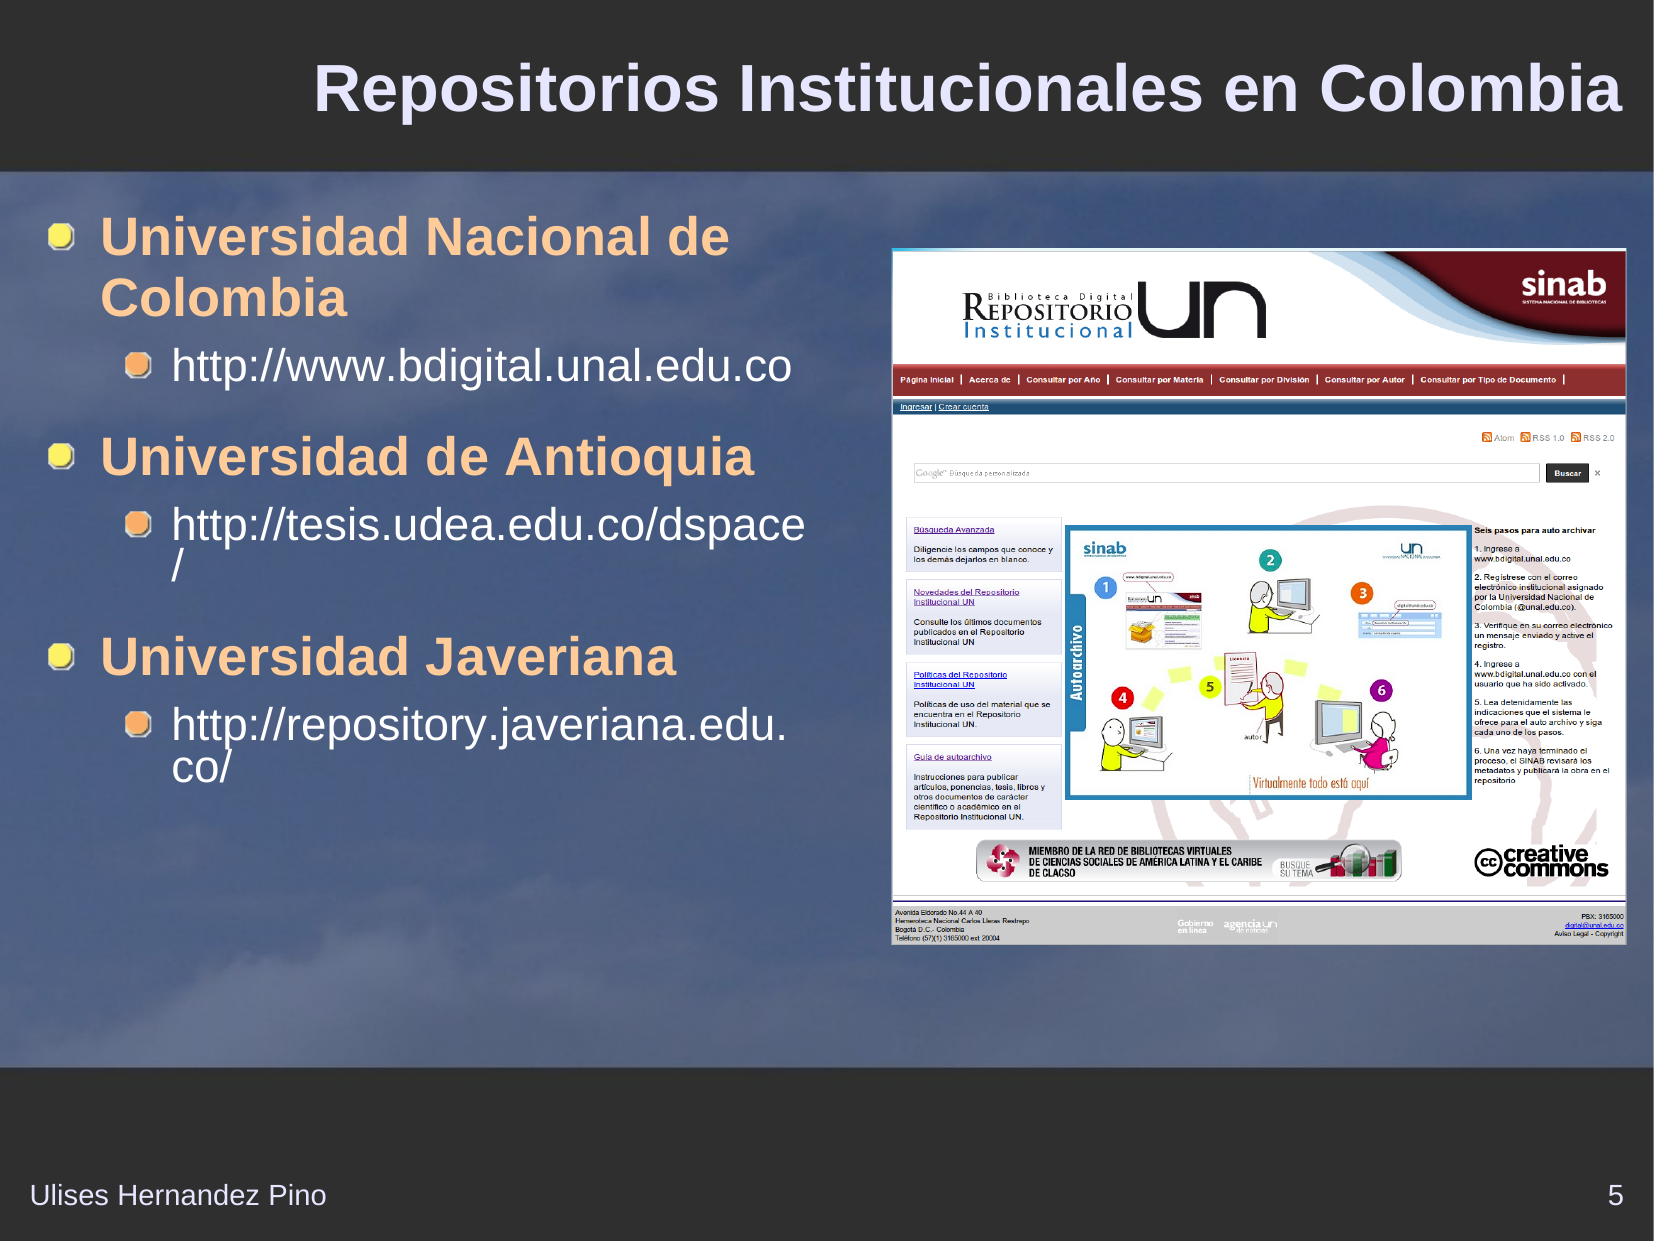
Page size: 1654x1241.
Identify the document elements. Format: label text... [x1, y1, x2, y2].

title Repositorios Institucionales en Colombia [29, 29, 1625, 148]
picture [0, 0, 1654, 1241]
list Universidad Nacional de Colombia http://www.bdigital.unal.edu.co Universidad de Antioquia http://tesis.udea.edu.co/dspace/ Universidad Javeriana http://repository.javeriana.edu.co/ [29, 206, 808, 1034]
